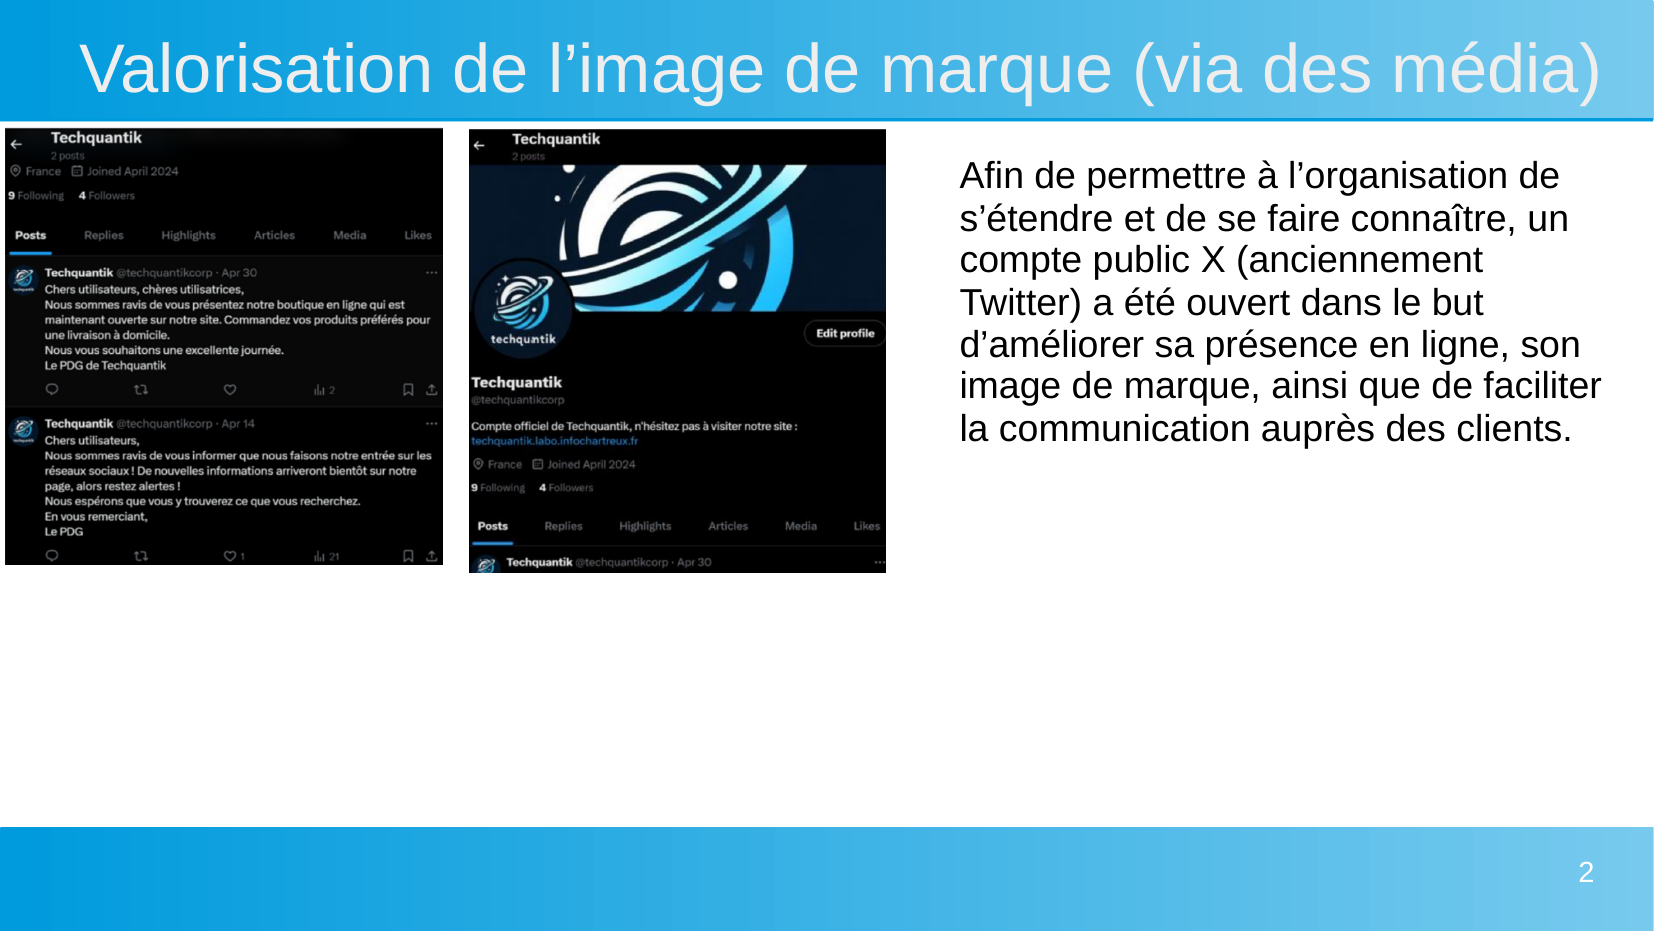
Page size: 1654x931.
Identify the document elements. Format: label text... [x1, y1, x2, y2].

title Valorisation de l’image de marque (via des média) [0, 0, 1654, 146]
picture [469, 129, 886, 573]
picture [5, 127, 443, 565]
text_box Afin de permettre à l’organisation de s’étendre et de se faire connaître, un compte public X (anciennement Twitter) a été ouvert dans le but d’améliorer sa présence en ligne, son image de marque, ainsi que de faciliter la communication auprès des clients. [944, 147, 1625, 768]
